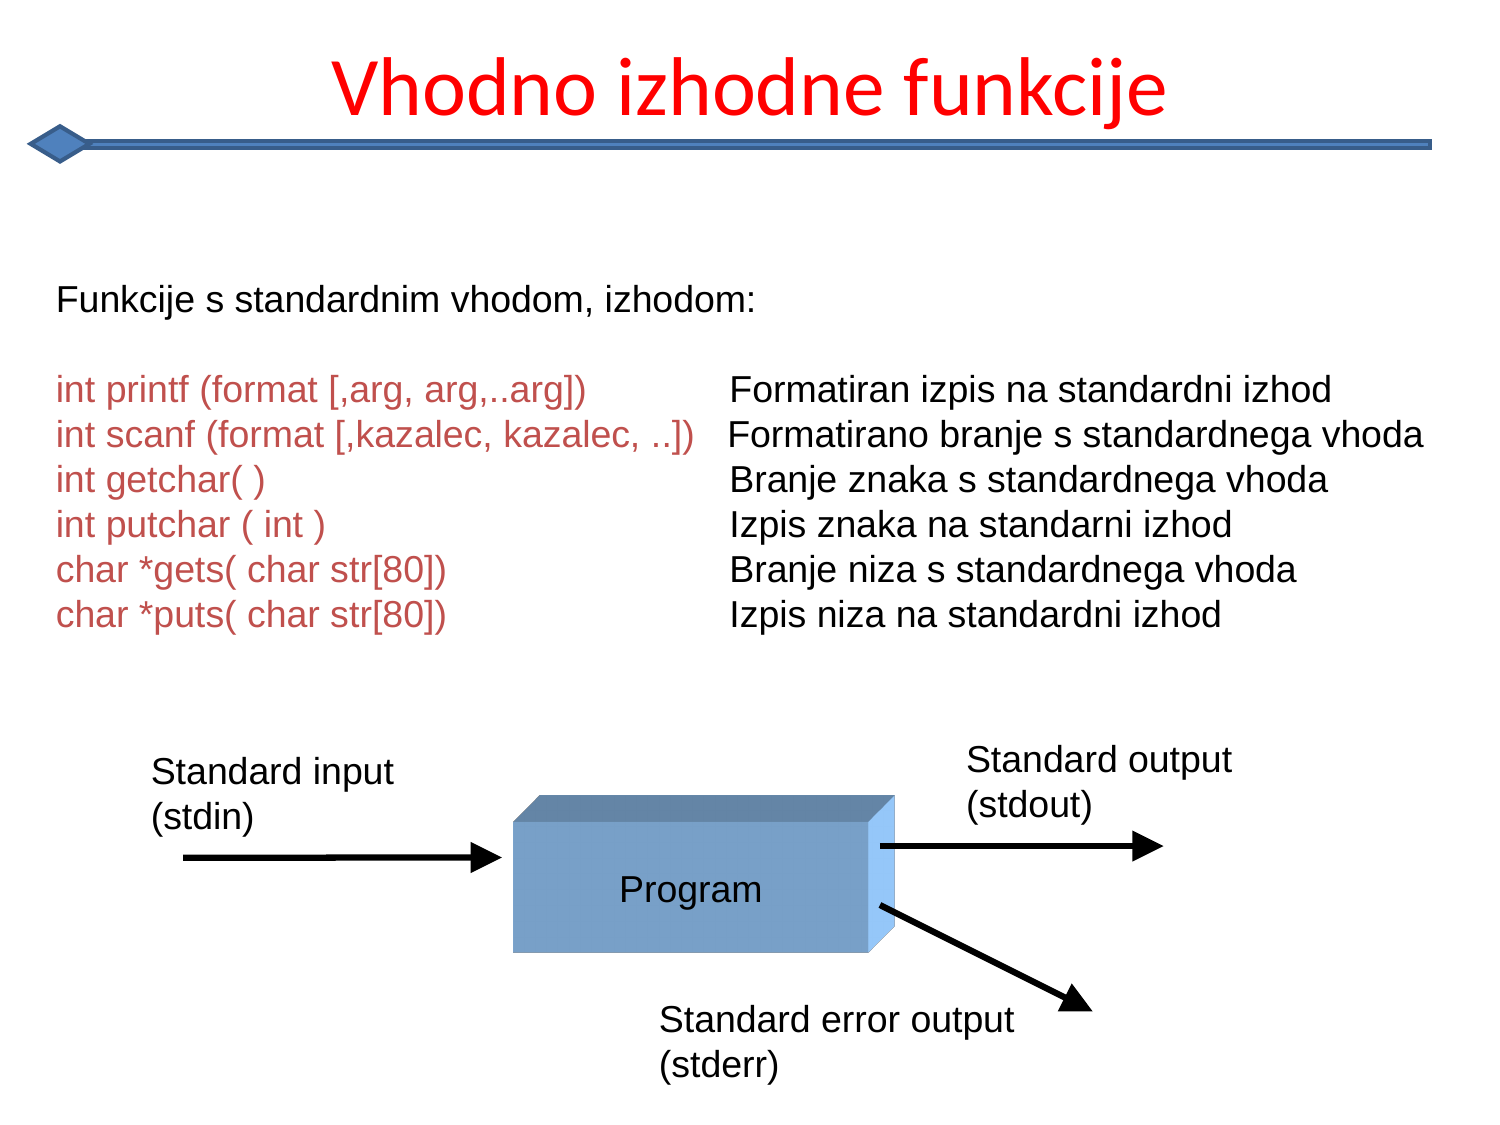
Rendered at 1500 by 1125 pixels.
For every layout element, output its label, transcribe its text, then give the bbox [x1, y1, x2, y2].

text_box Standard error output (stderr) [644, 987, 1030, 1094]
text_box Funkcije s standardnim vhodom, izhodom: int printf (format [,arg, arg,..arg]) Formatiran izpis na standardni izhod int scanf (format [,kazalec, kazalec, ..]) Formatirano branje s standardnega vhoda int getchar( ) Branje znaka s standardnega vhoda int putchar ( int ) Izpis znaka na standarni izhod char *gets( char str[80]) Branje niza s standardnega vhoda char *puts( char str[80]) Izpis niza na standardni izhod [41, 267, 1459, 643]
text_box Standard input (stdin) [136, 739, 410, 846]
title Vhodno izhodne funkcije [75, 23, 1426, 141]
text_box Standard output (stdout) [951, 727, 1248, 834]
